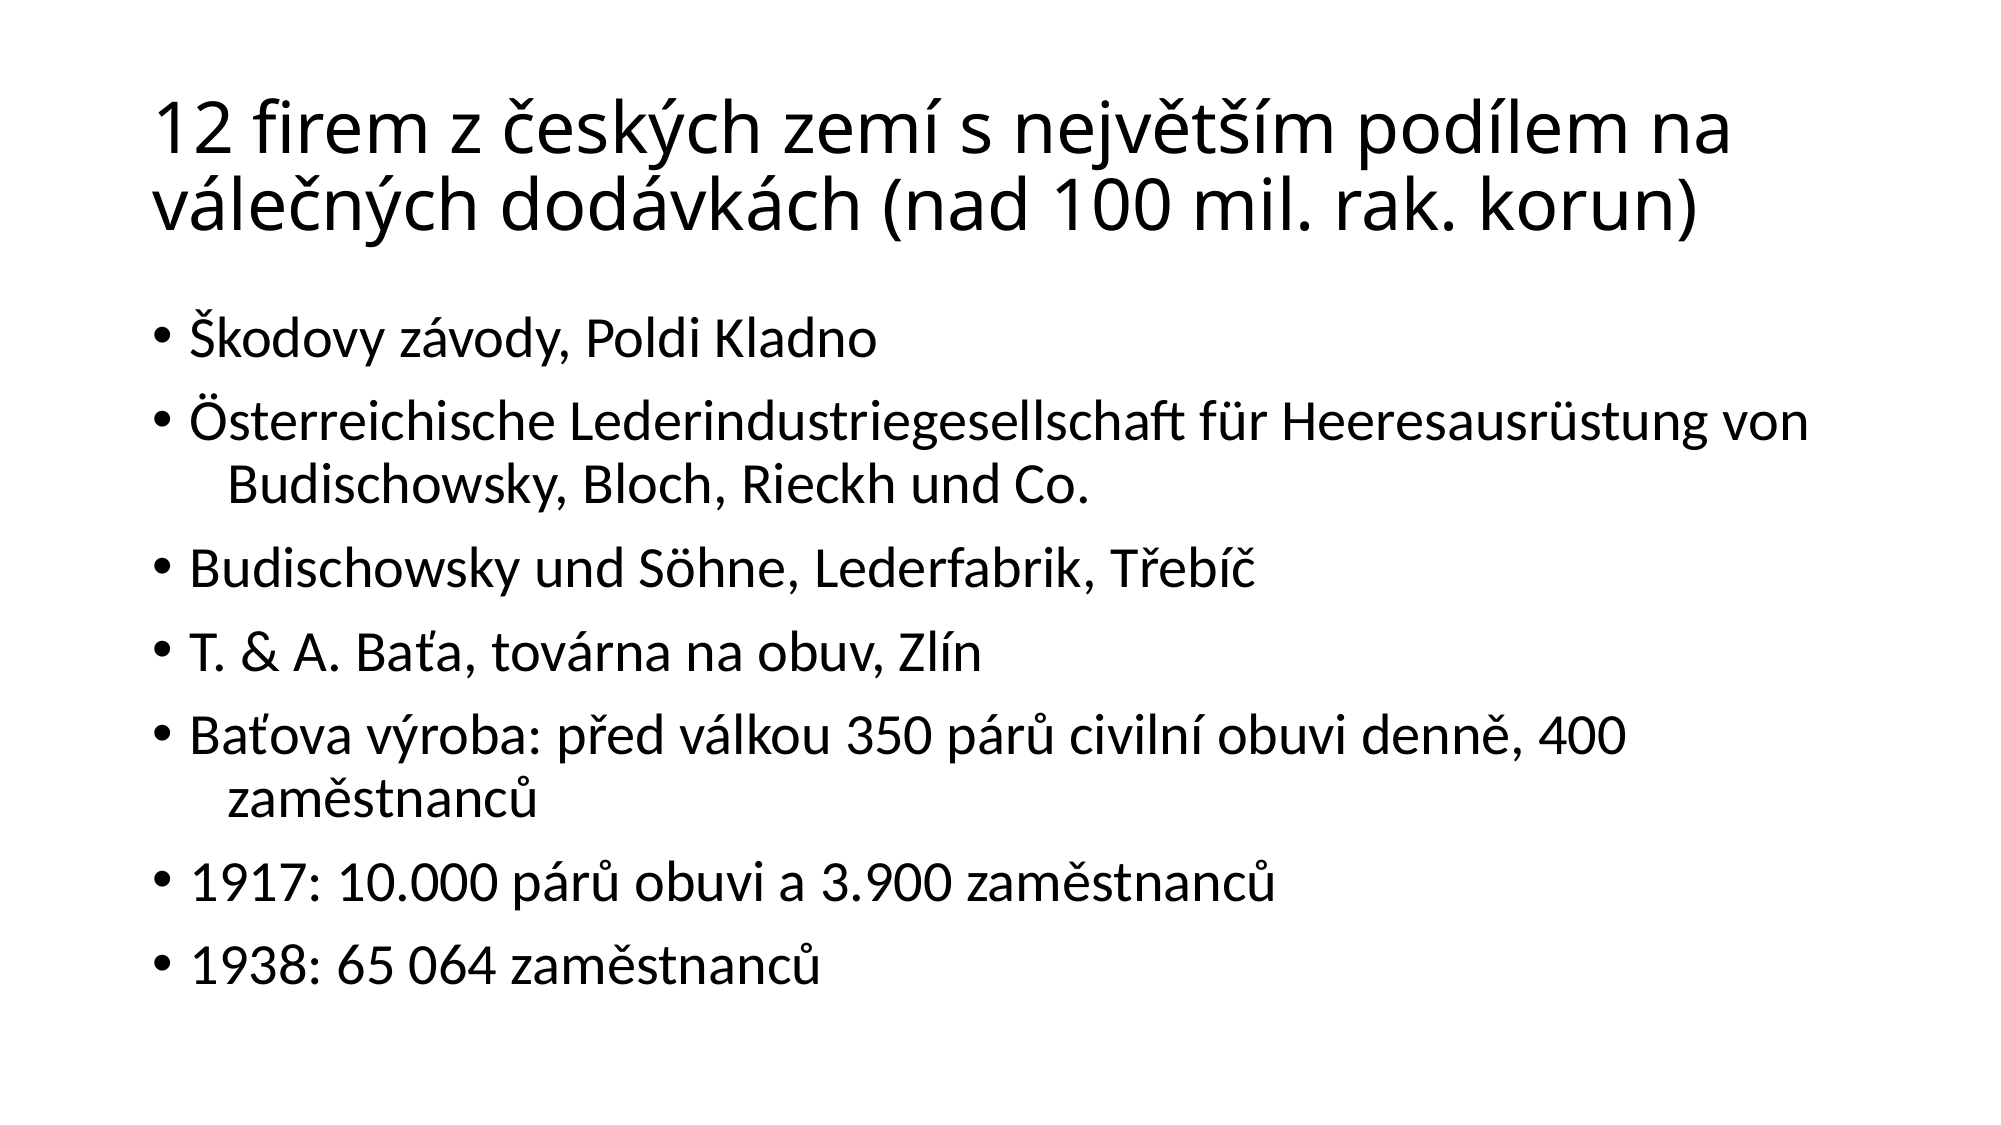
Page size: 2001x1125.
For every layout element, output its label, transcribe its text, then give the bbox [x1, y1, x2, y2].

list Škodovy závody, Poldi Kladno Österreichische Lederindustriegesellschaft für Heeresausrüstung von Budischowsky, Bloch, Rieckh und Co. Budischowsky und Söhne, Lederfabrik, Třebíč T. & A. Baťa, továrna na obuv, Zlín Baťova výroba: před válkou 350 párů civilní obuvi denně, 400 zaměstnanců 1917: 10.000 párů obuvi a 3.900 zaměstnanců 1938: 65 064 zaměstnanců [137, 299, 1863, 1014]
title 12 firem z českých zemí s největším podílem na válečných dodávkách (nad 100 mil. rak. korun) [137, 59, 1863, 278]
